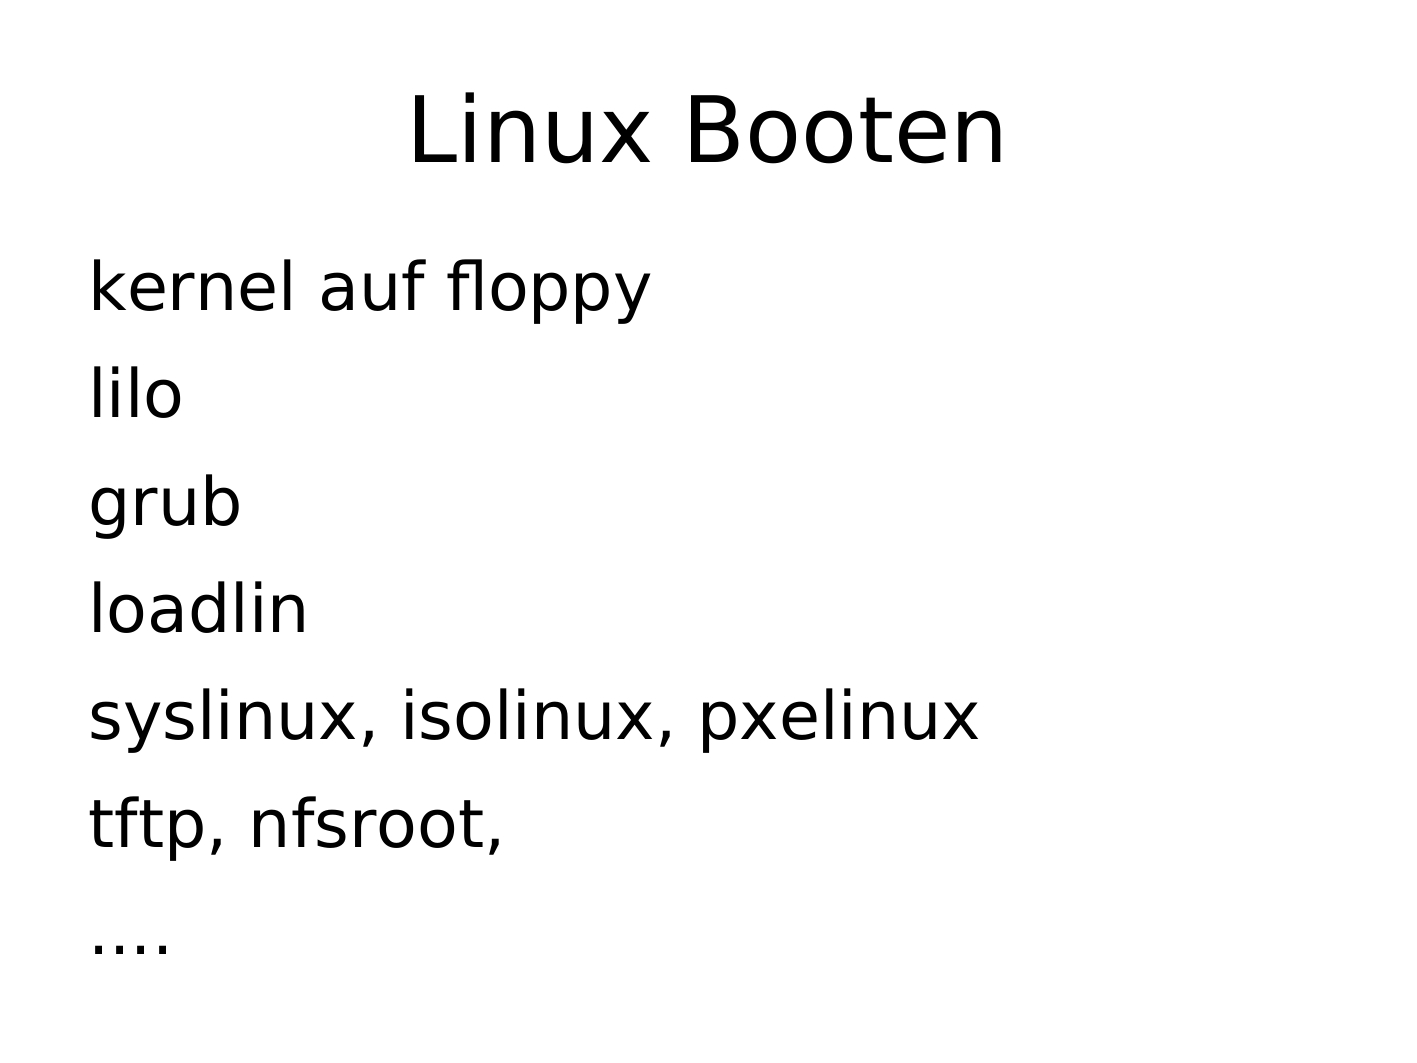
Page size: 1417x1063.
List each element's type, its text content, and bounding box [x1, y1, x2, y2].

title Linux Booten [70, 49, 1346, 213]
list kernel auf floppy lilo grub loadlin syslinux, isolinux, pxelinux tftp, nfsroot, .... [70, 248, 1346, 971]
